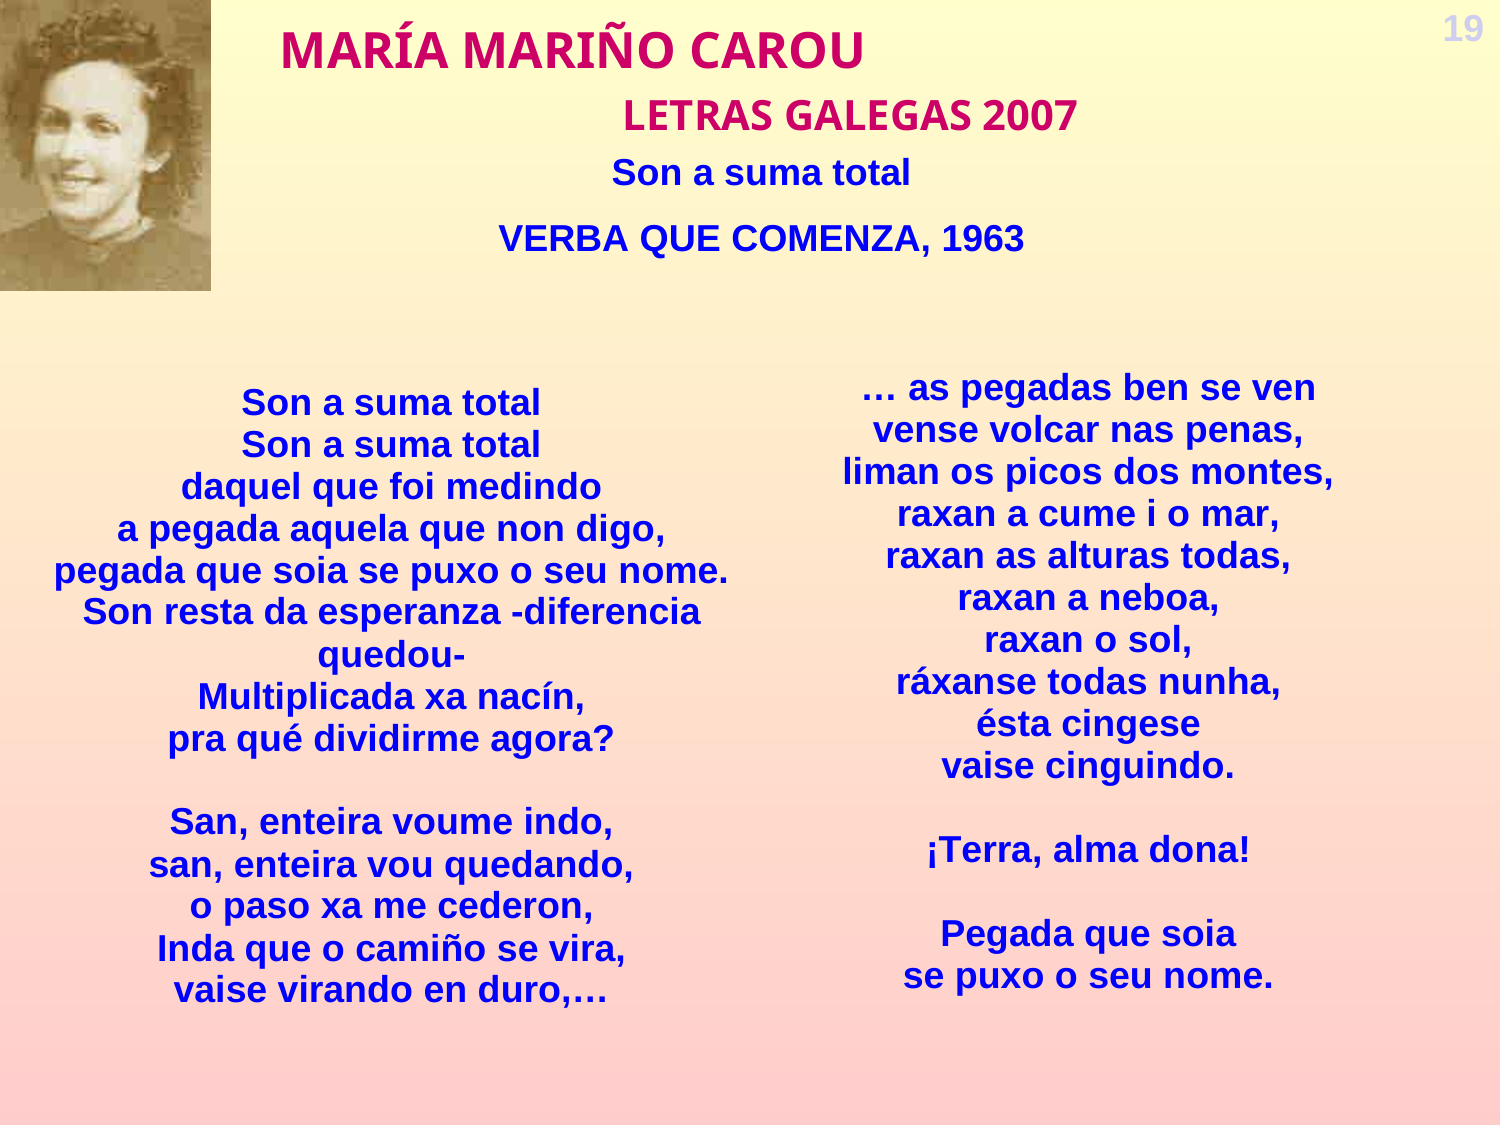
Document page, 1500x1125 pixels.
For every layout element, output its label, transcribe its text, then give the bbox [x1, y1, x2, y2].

text_box Son a suma total Son a suma total daquel que foi medindo a pegada aquela que non digo, pegada que soia se puxo o seu nome. Son resta da esperanza -diferencia quedou- Multiplicada xa nacín, pra qué dividirme agora? San, enteira voume indo, san, enteira vou quedando, o paso xa me cederon, Inda que o camiño se vira, vaise virando en duro,… [0, 373, 746, 1019]
text_box … as pegadas ben se ven vense volcar nas penas, liman os picos dos montes, raxan a cume i o mar, raxan as alturas todas, raxan a neboa, raxan o sol, ráxanse todas nunha, ésta cingese vaise cinguindo. ¡Terra, alma dona! Pegada que soia se puxo o seu nome. [746, 359, 1431, 1047]
picture [0, 0, 211, 291]
text_box LETRAS GALEGAS 2007 [608, 78, 1247, 151]
text_box 19 [1427, 0, 1500, 58]
text_box MARÍA MARIÑO CAROU [265, 7, 975, 91]
text_box Son a suma total VERBA QUE COMENZA, 1963 [466, 144, 1058, 268]
